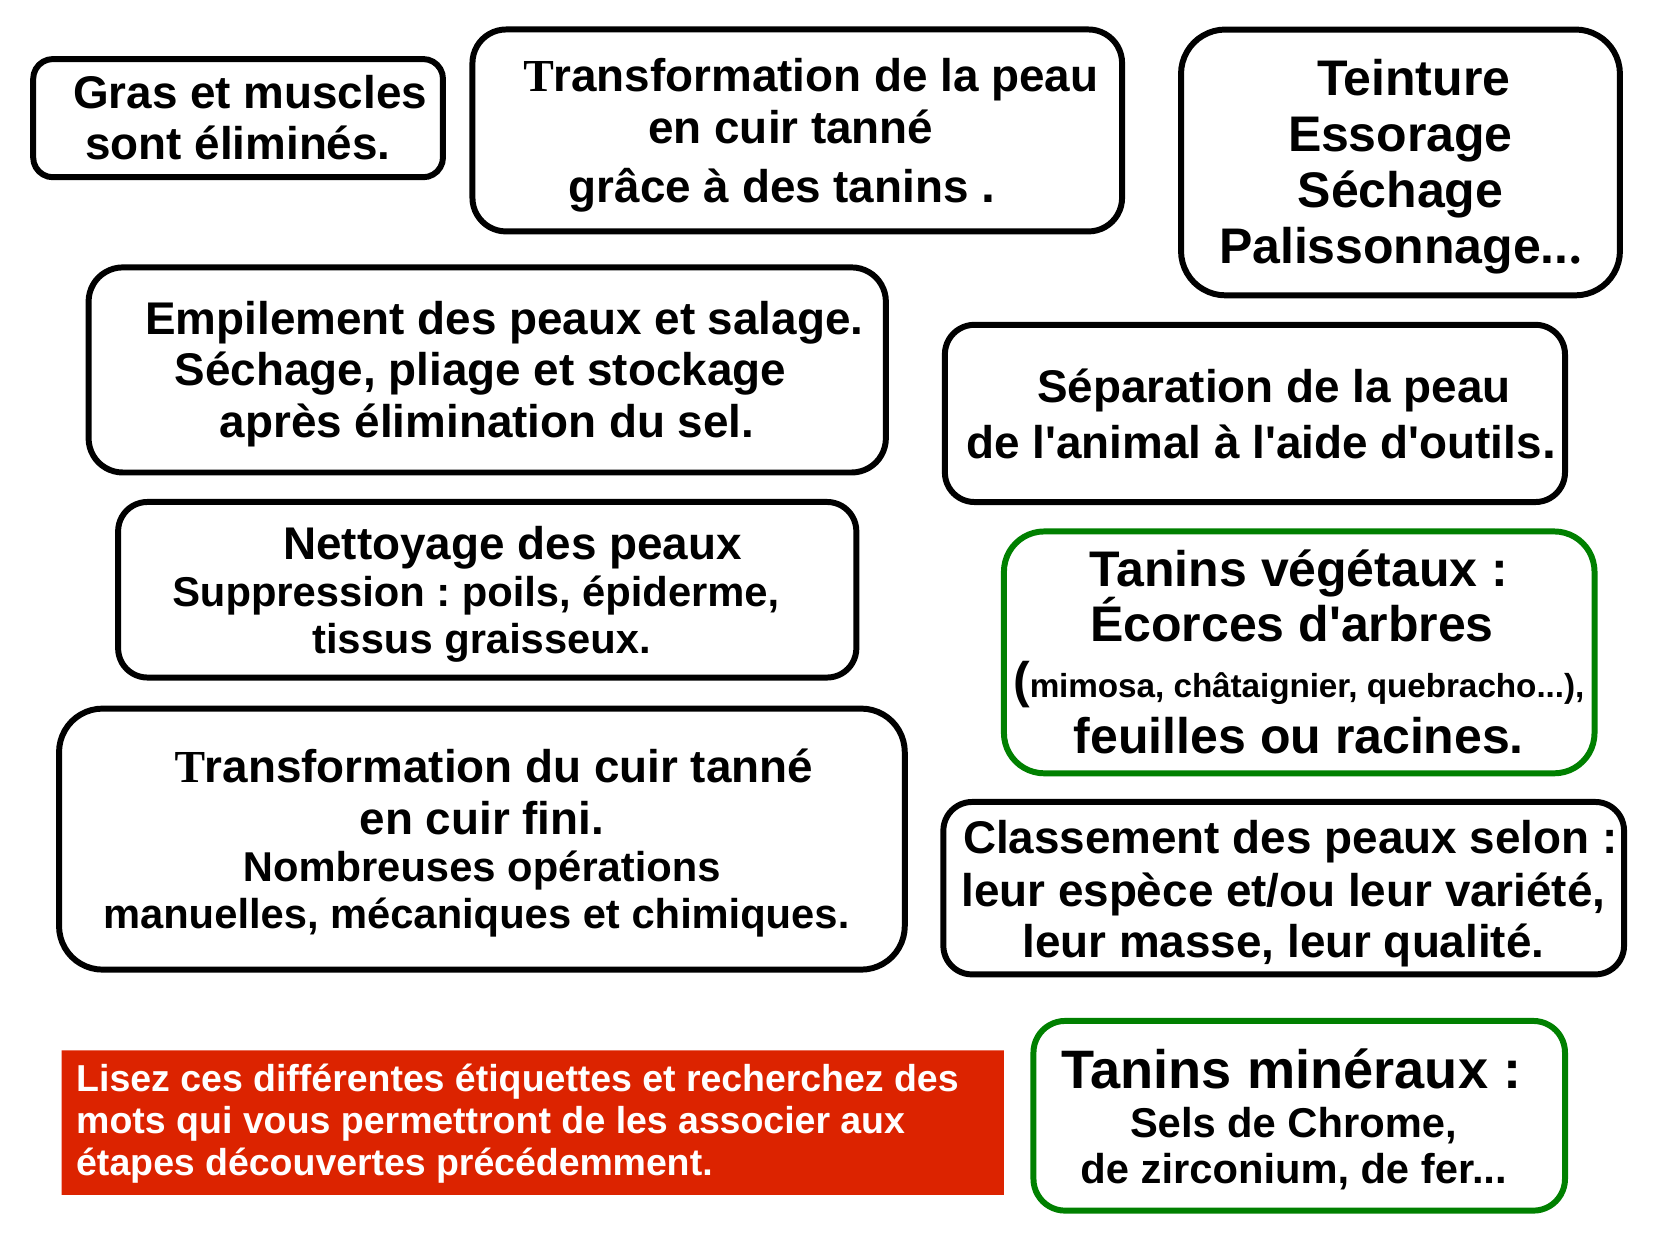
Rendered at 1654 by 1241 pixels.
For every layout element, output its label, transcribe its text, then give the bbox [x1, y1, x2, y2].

text_box Transformation de la peau en cuir tanné grâce à des tanins . [472, 29, 1123, 232]
text_box Tanins minéraux : Sels de Chrome, de zirconium, de fer... [1033, 1020, 1566, 1211]
text_box Nettoyage des peaux Suppression : poils, épiderme, tissus graisseux. [118, 501, 857, 678]
text_box Empilement des peaux et salage. Séchage, pliage et stockage après élimination du sel. [88, 267, 886, 473]
text_box Classement des peaux selon : leur espèce et/ou leur variété, leur masse, leur qualité. [943, 801, 1625, 975]
text_box Séparation de la peau de l'animal à l'aide d'outils. [944, 324, 1566, 503]
text_box Teinture Essorage Séchage Palissonnage... [1181, 29, 1620, 296]
text_box Tanins végétaux : Écorces d'arbres (mimosa, châtaignier, quebracho...), feuilles ou racines. [1003, 531, 1595, 774]
text_box Gras et muscles sont éliminés. [33, 59, 443, 178]
text_box Transformation du cuir tanné en cuir fini. Nombreuses opérations manuelles, mécaniques et chimiques. [59, 708, 905, 970]
text_box Lisez ces différentes étiquettes et recherchez des mots qui vous permettront de les associer aux étapes découvertes précédemment. [61, 1050, 1004, 1195]
